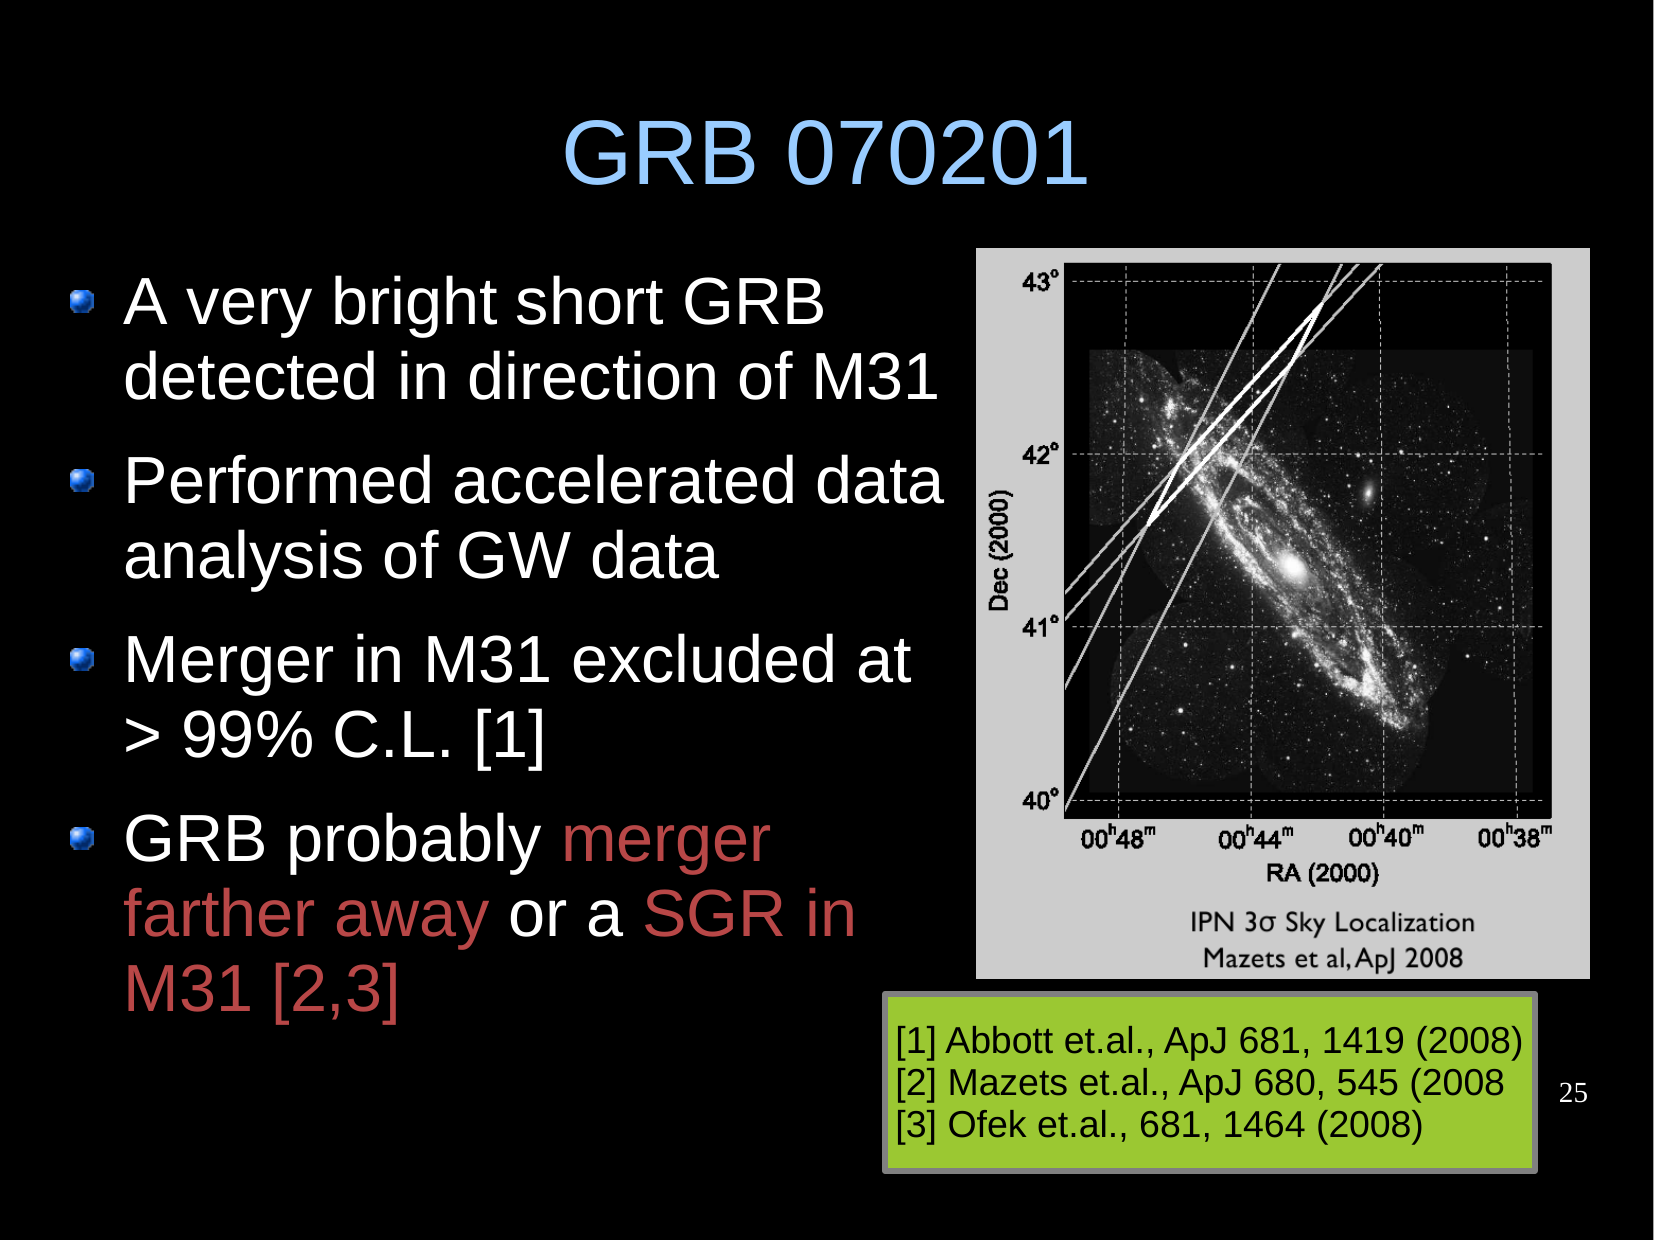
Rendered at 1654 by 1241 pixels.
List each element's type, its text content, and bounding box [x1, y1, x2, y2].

list A very bright short GRB detected in direction of M31 Performed accelerated data analysis of GW data Merger in M31 excluded at > 99% C.L. [1] GRB probably merger farther away or a SGR in M31 [2,3] [52, 264, 966, 1073]
text_box [1] Abbott et.al., ApJ 681, 1419 (2008) [2] Mazets et.al., ApJ 680, 545 (2008 [3] Ofek et.al., 681, 1464 (2008) [885, 993, 1535, 1172]
picture [976, 248, 1590, 979]
title GRB 070201 [82, 49, 1571, 257]
